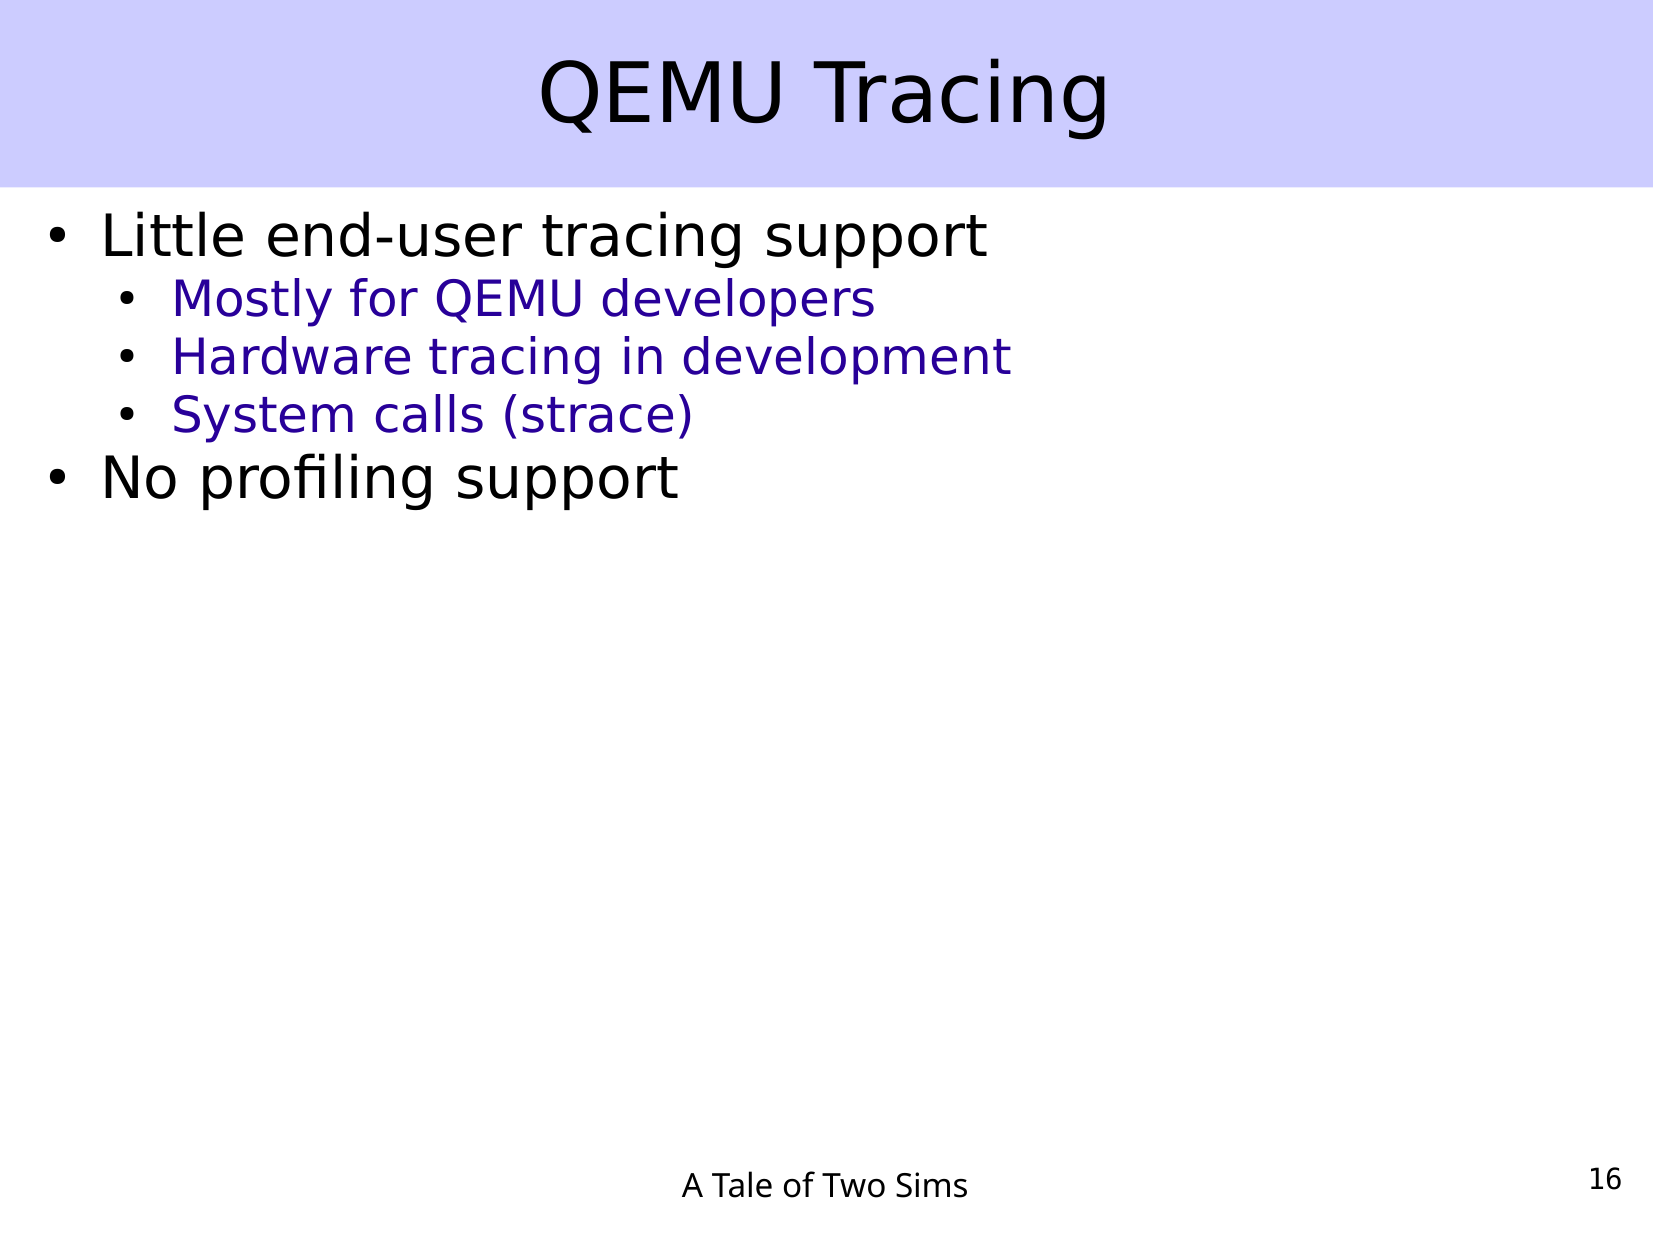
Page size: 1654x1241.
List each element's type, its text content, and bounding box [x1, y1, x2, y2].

title QEMU Tracing [0, 0, 1651, 188]
list Little end-user tracing support Mostly for QEMU developers Hardware tracing in development System calls (strace) No profiling support [29, 201, 1620, 1151]
